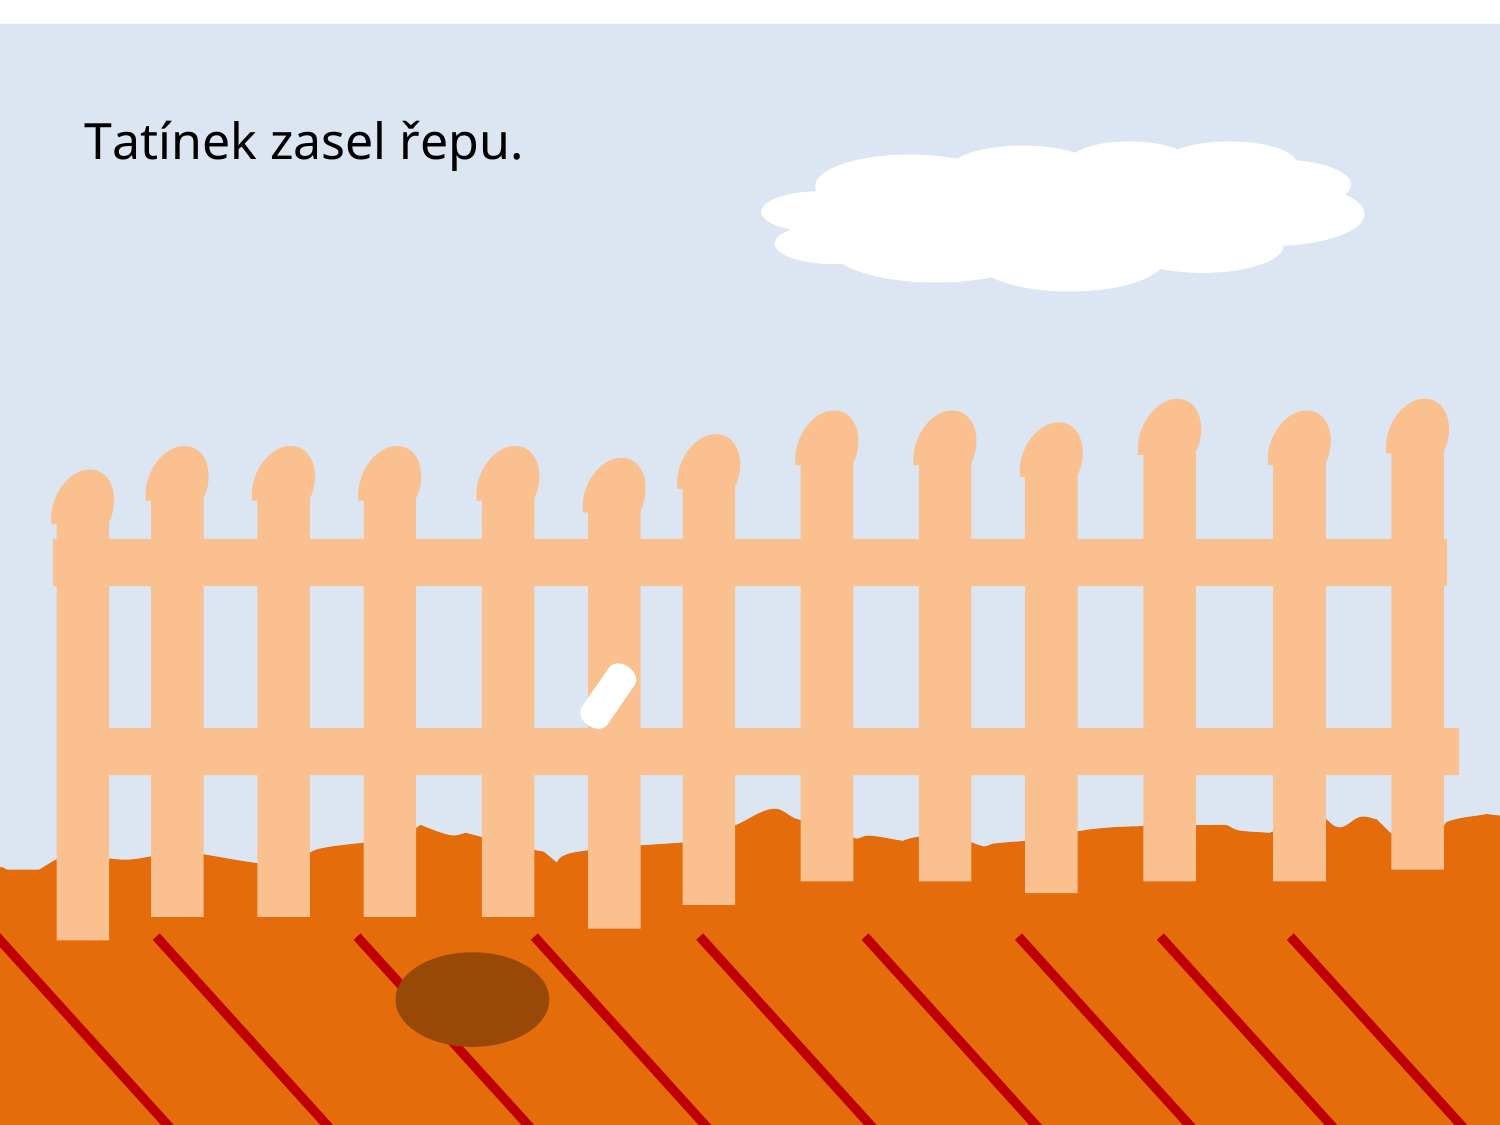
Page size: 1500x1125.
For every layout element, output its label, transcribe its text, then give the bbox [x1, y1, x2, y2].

text_box Tatínek zasel řepu. [69, 101, 540, 178]
text_box [0, 23, 1500, 1125]
text_box [0, 949, 160, 1125]
